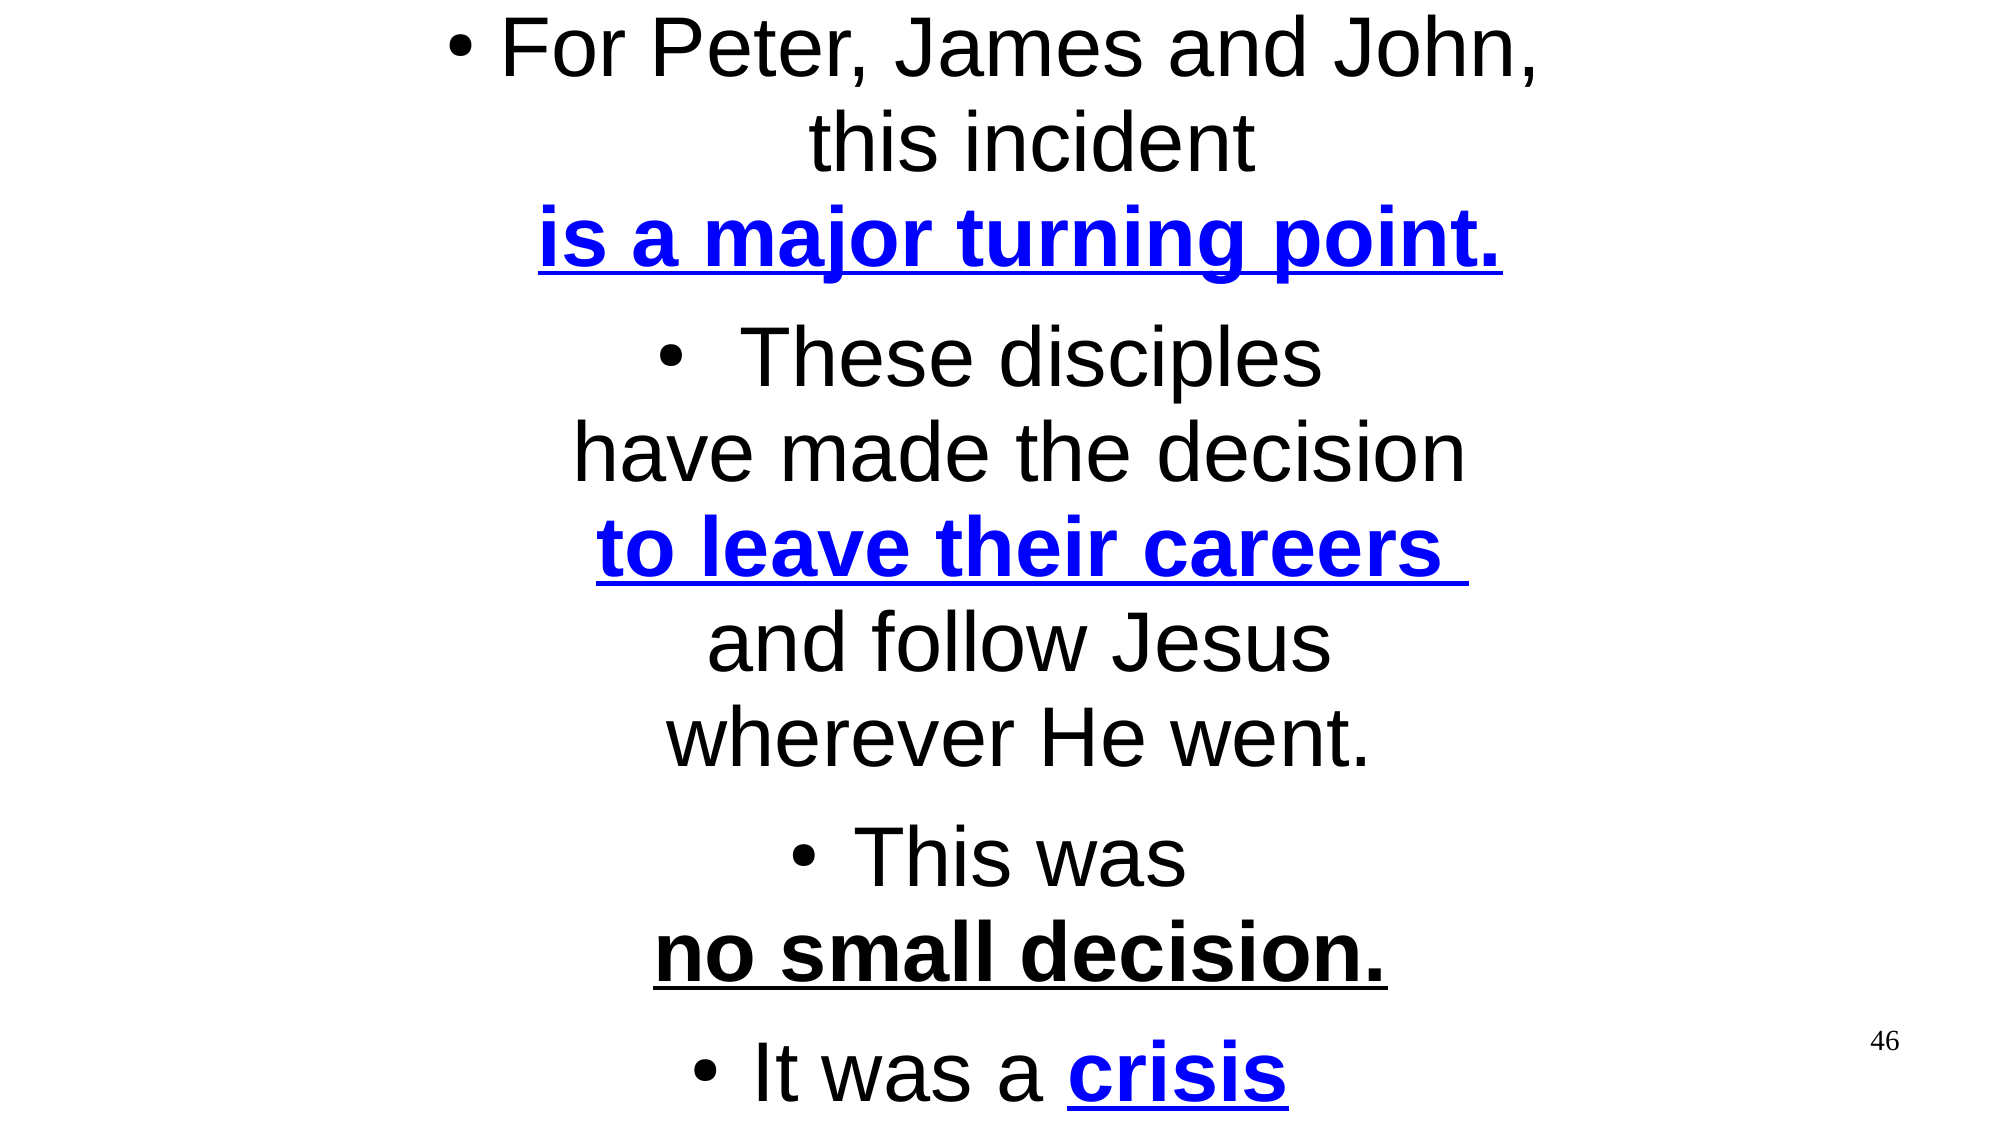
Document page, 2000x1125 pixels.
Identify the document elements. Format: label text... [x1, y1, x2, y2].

list For Peter, James and John, this incident is a major turning point. These disciples have made the decision to leave their careers and follow Jesus wherever He went. This was no small decision. It was a crisis [0, 0, 1996, 1123]
